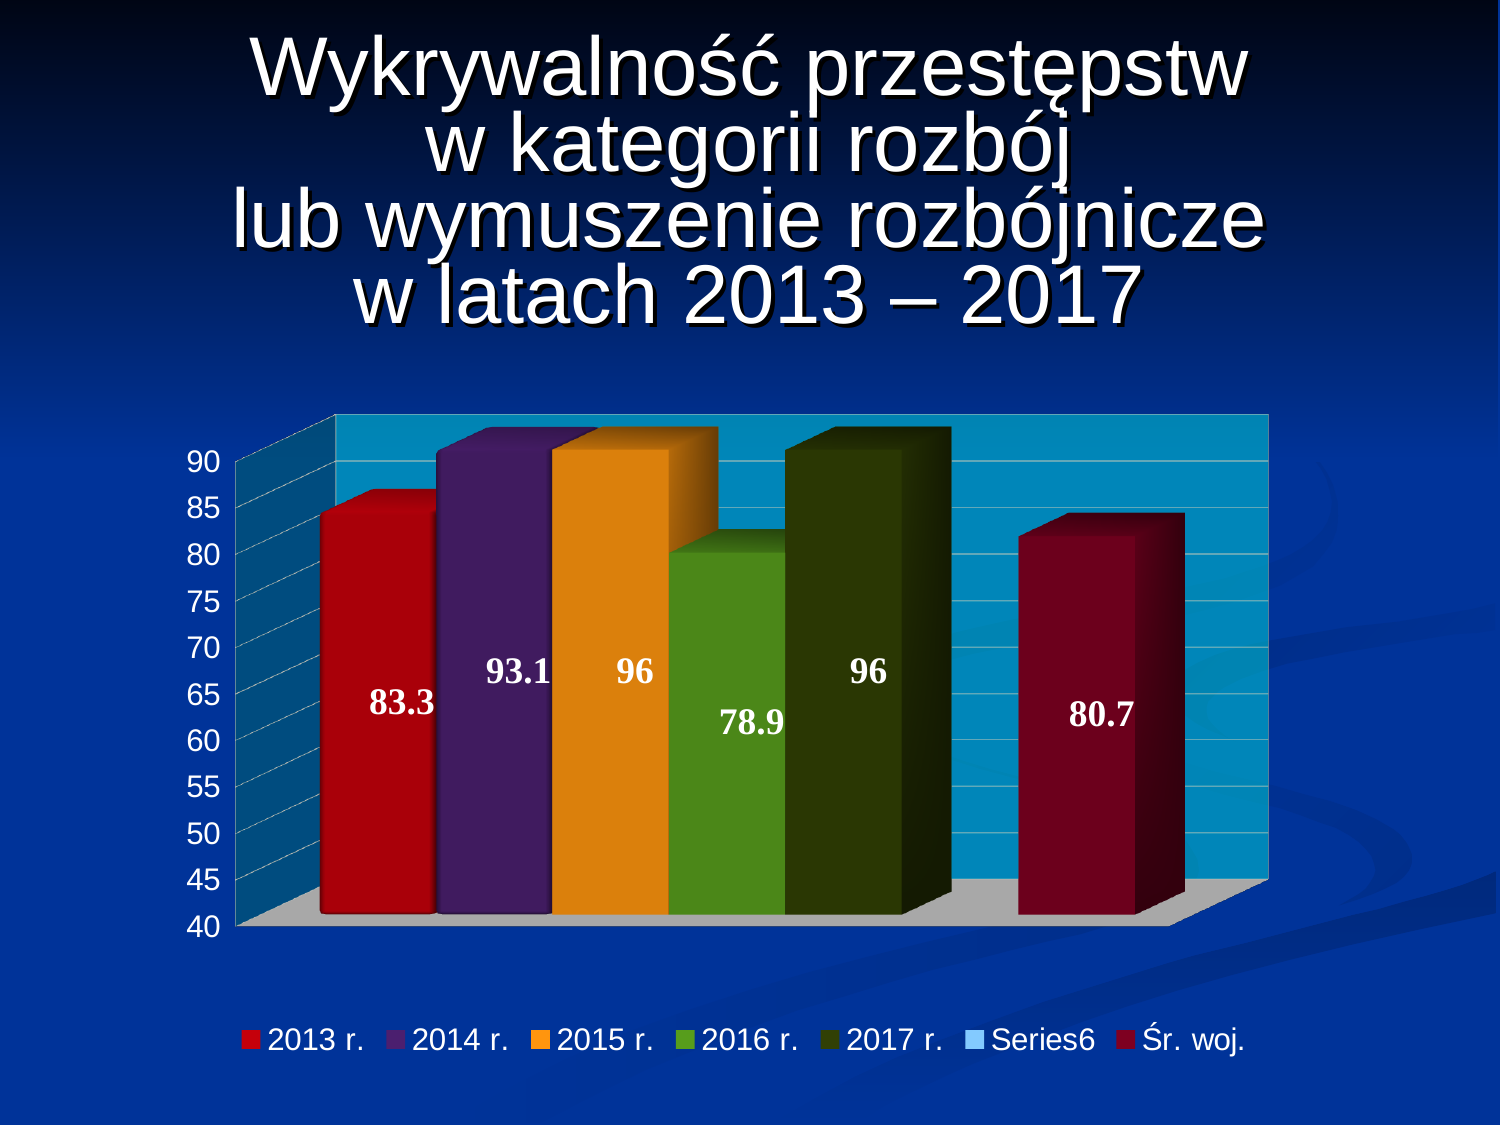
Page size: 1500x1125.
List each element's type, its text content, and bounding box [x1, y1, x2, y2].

title Wykrywalność przestępstw w kategorii rozbój lub wymuszenie rozbójnicze w latach 2013 – 2017 [75, 21, 1424, 201]
chart [153, 386, 1335, 1063]
